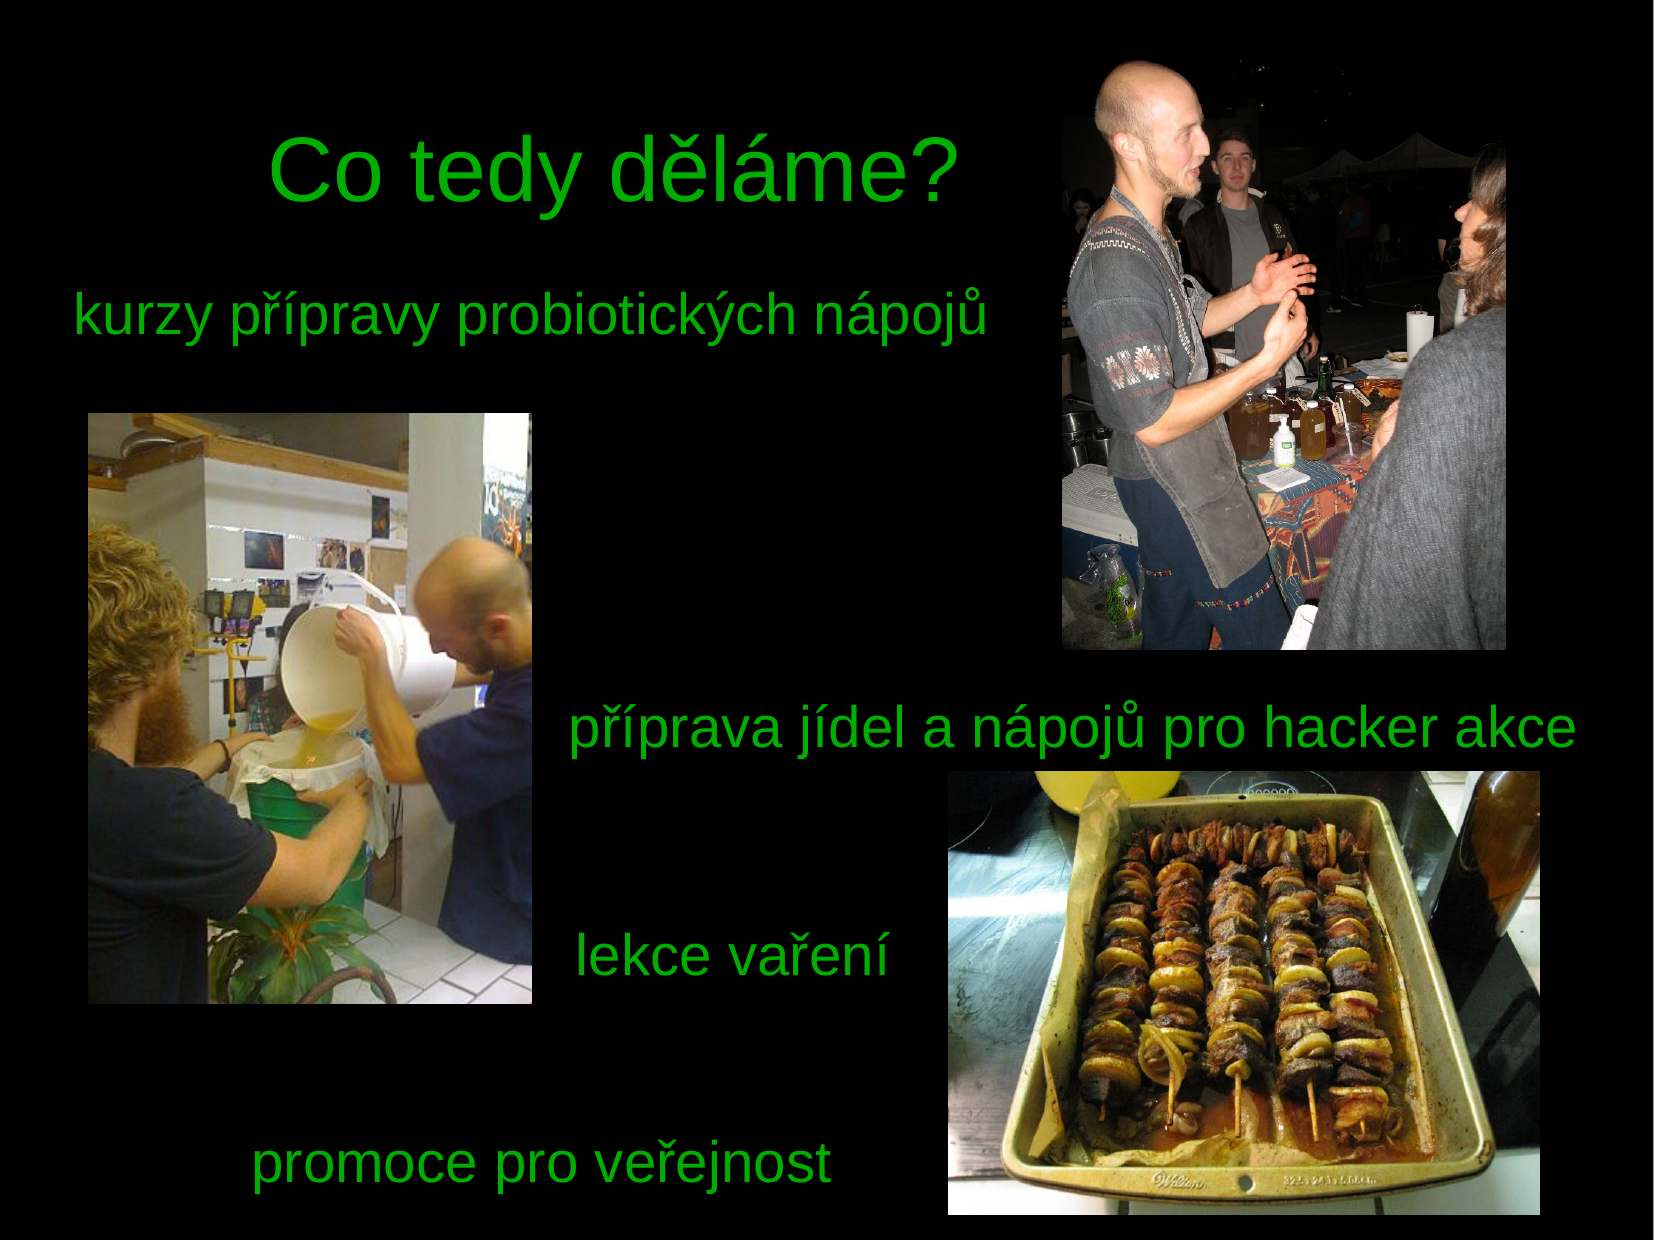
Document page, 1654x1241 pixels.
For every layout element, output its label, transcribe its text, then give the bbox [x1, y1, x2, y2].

text_box promoce pro veřejnost [236, 1122, 848, 1202]
picture [88, 413, 532, 1004]
text_box kurzy přípravy probiotických nápojů [59, 274, 1022, 355]
picture [1062, 58, 1506, 650]
picture [948, 771, 1540, 1215]
text_box příprava jídel a nápojů pro hacker akce [554, 687, 1595, 768]
text_box lekce vaření [561, 915, 923, 996]
title Co tedy děláme? [0, 73, 1062, 266]
